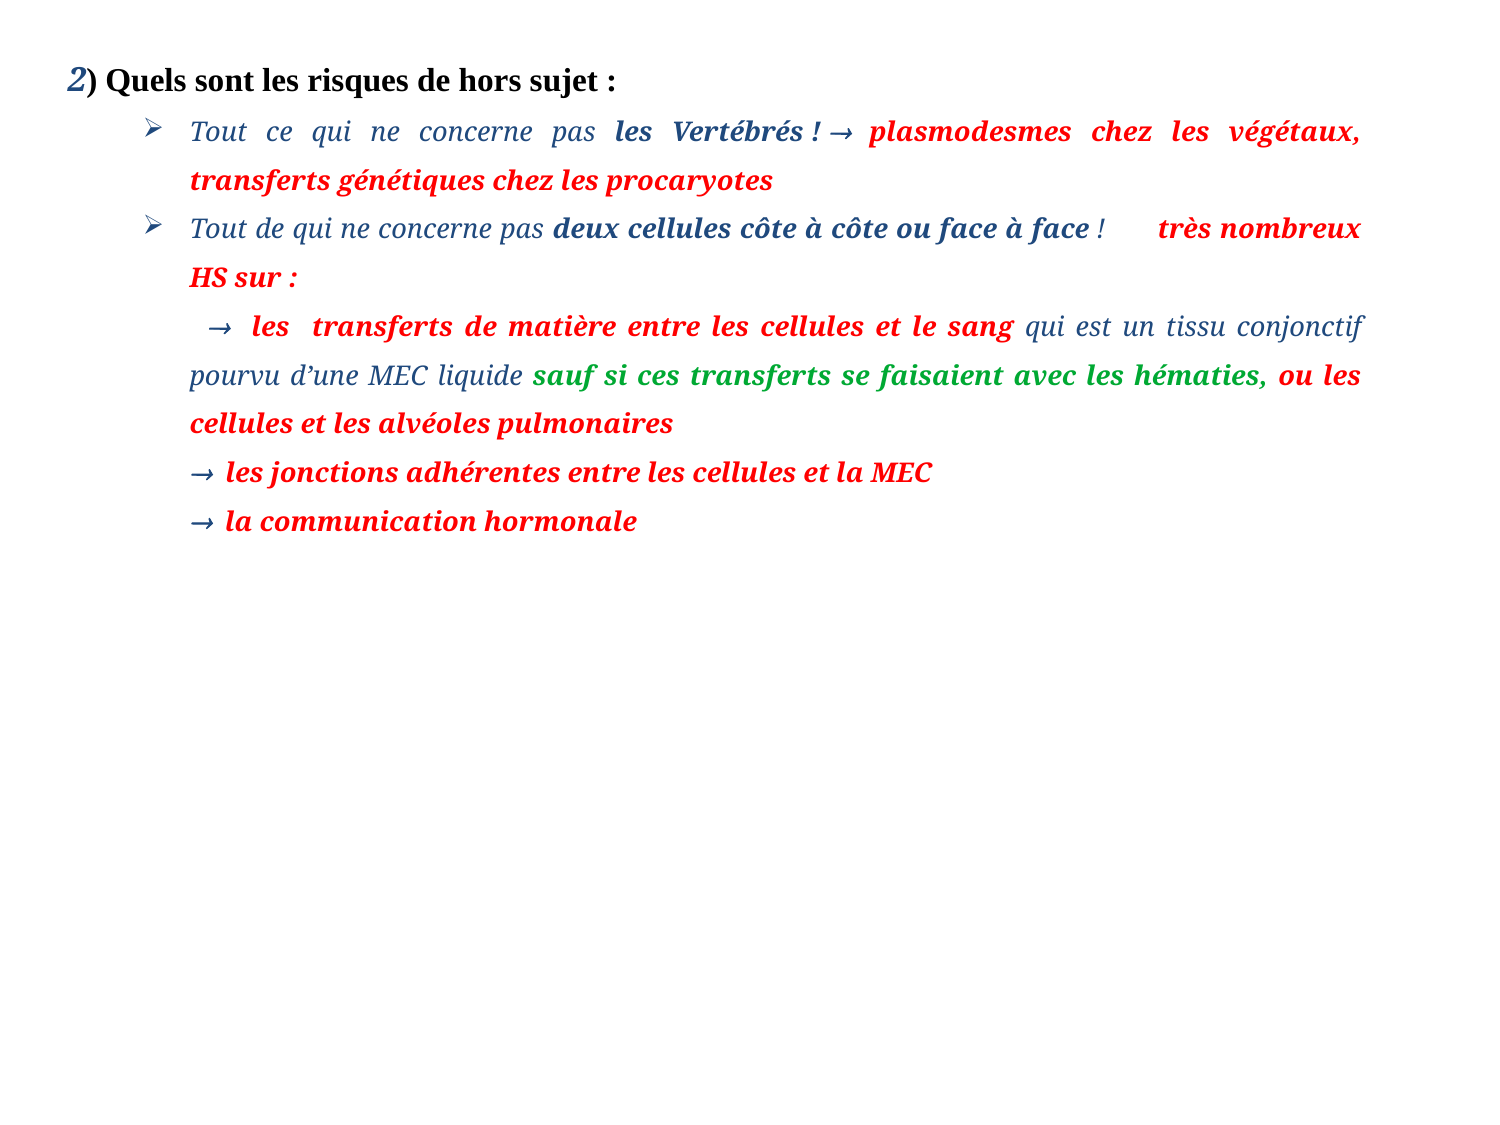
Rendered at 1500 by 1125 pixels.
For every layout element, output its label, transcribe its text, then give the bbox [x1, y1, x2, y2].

text_box 2) Quels sont les risques de hors sujet : Tout ce qui ne concerne pas les Vertébrés !  plasmodesmes chez les végétaux, transferts génétiques chez les procaryotes Tout de qui ne concerne pas deux cellules côte à côte ou face à face ! très nombreux HS sur :  les transferts de matière entre les cellules et le sang qui est un tissu conjonctif pourvu d’une MEC liquide sauf si ces transferts se faisaient avec les hématies, ou les cellules et les alvéoles pulmonaires  les jonctions adhérentes entre les cellules et la MEC  la communication hormonale [53, 30, 1376, 724]
